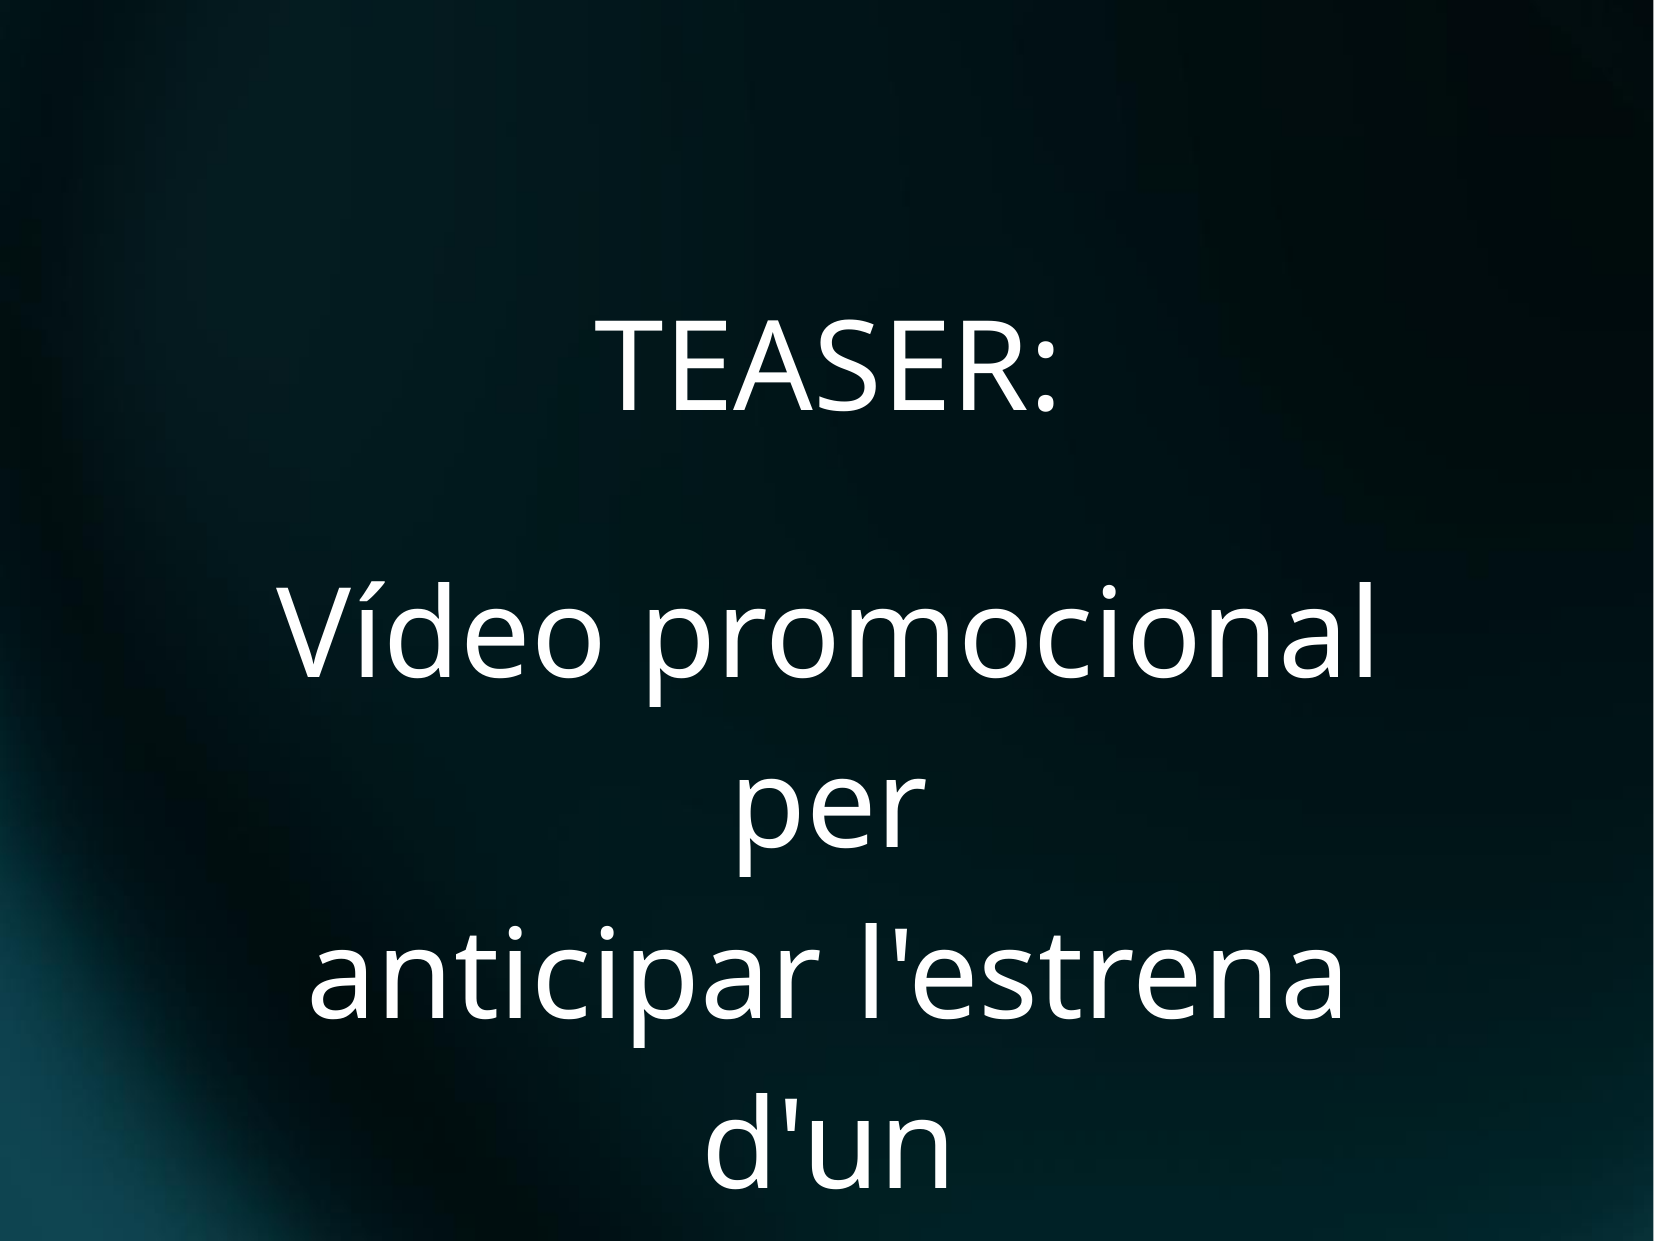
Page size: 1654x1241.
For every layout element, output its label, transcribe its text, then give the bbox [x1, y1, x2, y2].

text_box TEASER: Vídeo promocional per anticipar l'estrena d'un producte, en aquest cas el pilot d'una sèrie. [235, 269, 1424, 1241]
picture [0, 0, 1654, 1241]
